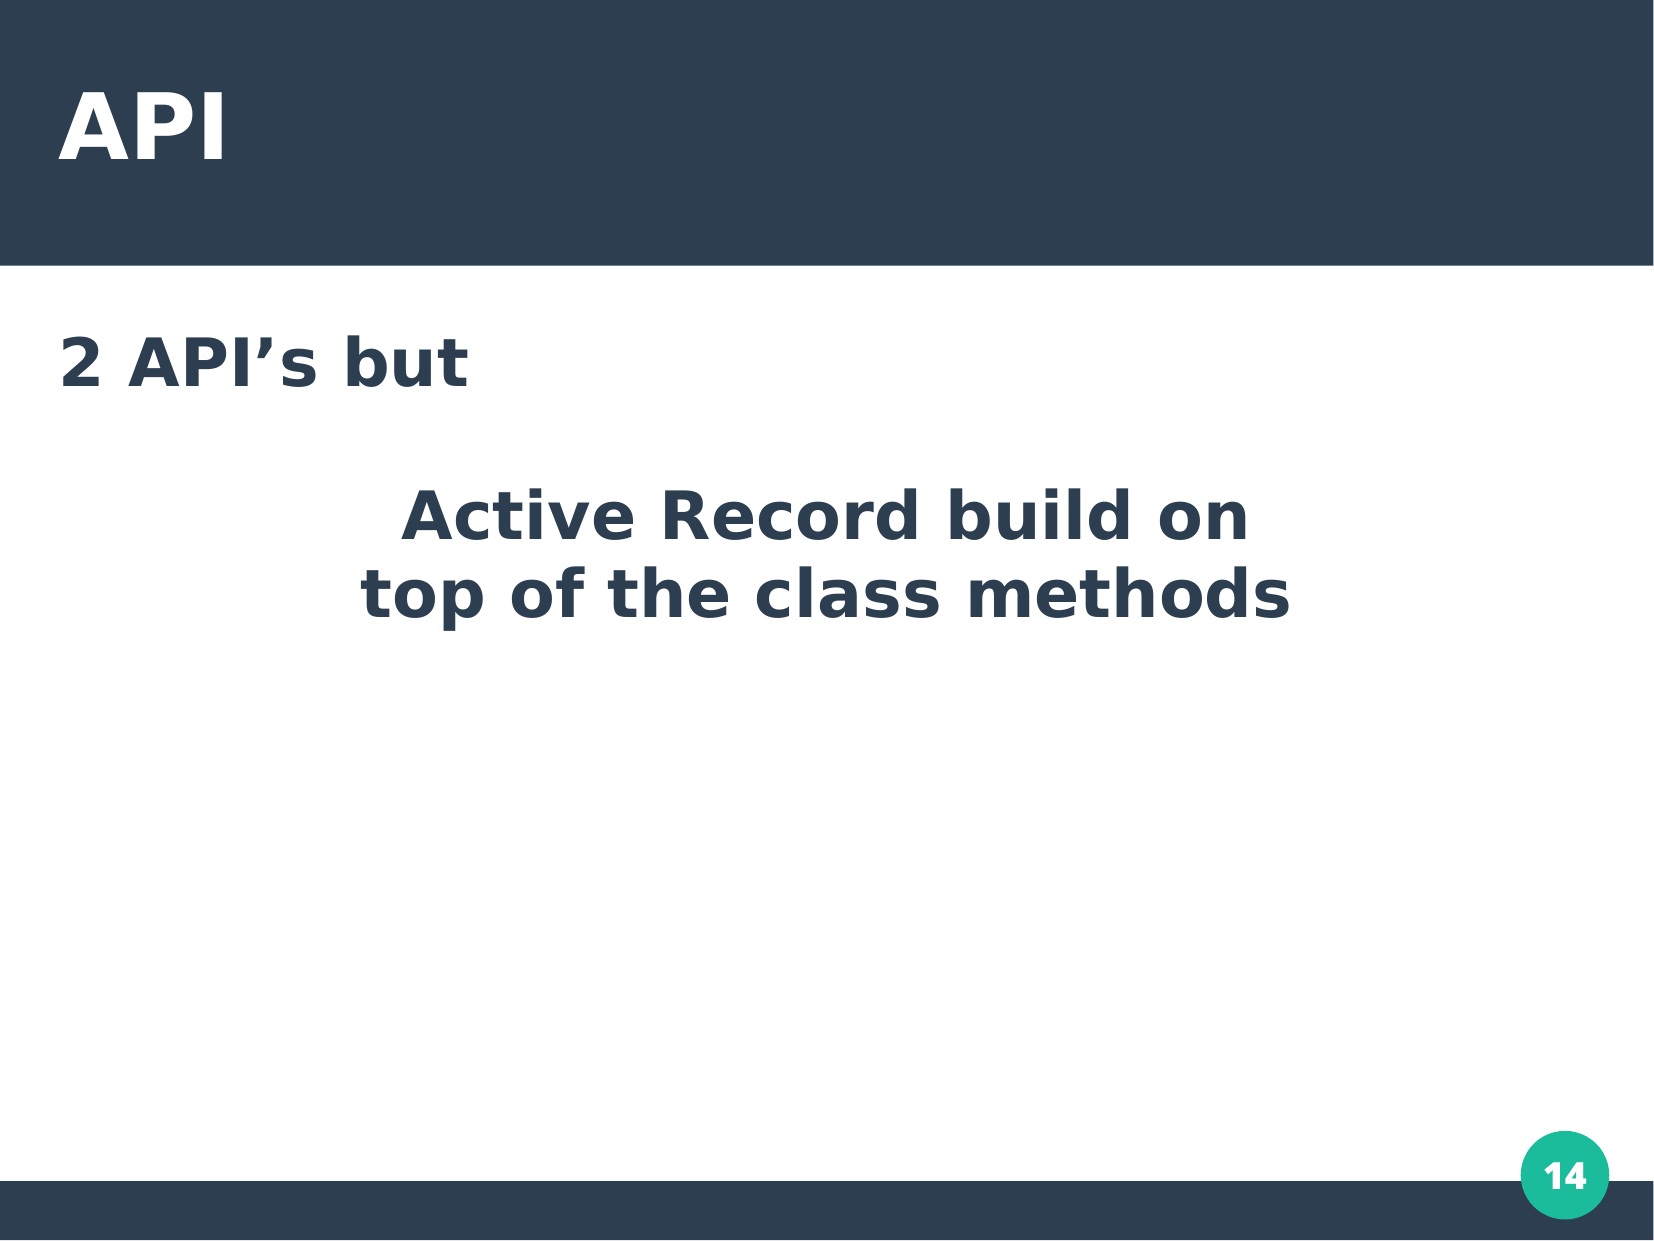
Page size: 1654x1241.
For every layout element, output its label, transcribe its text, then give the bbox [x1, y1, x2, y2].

title API [59, 49, 1595, 207]
list 2 API’s but Active Record build on top of the class methods [59, 324, 1595, 1152]
